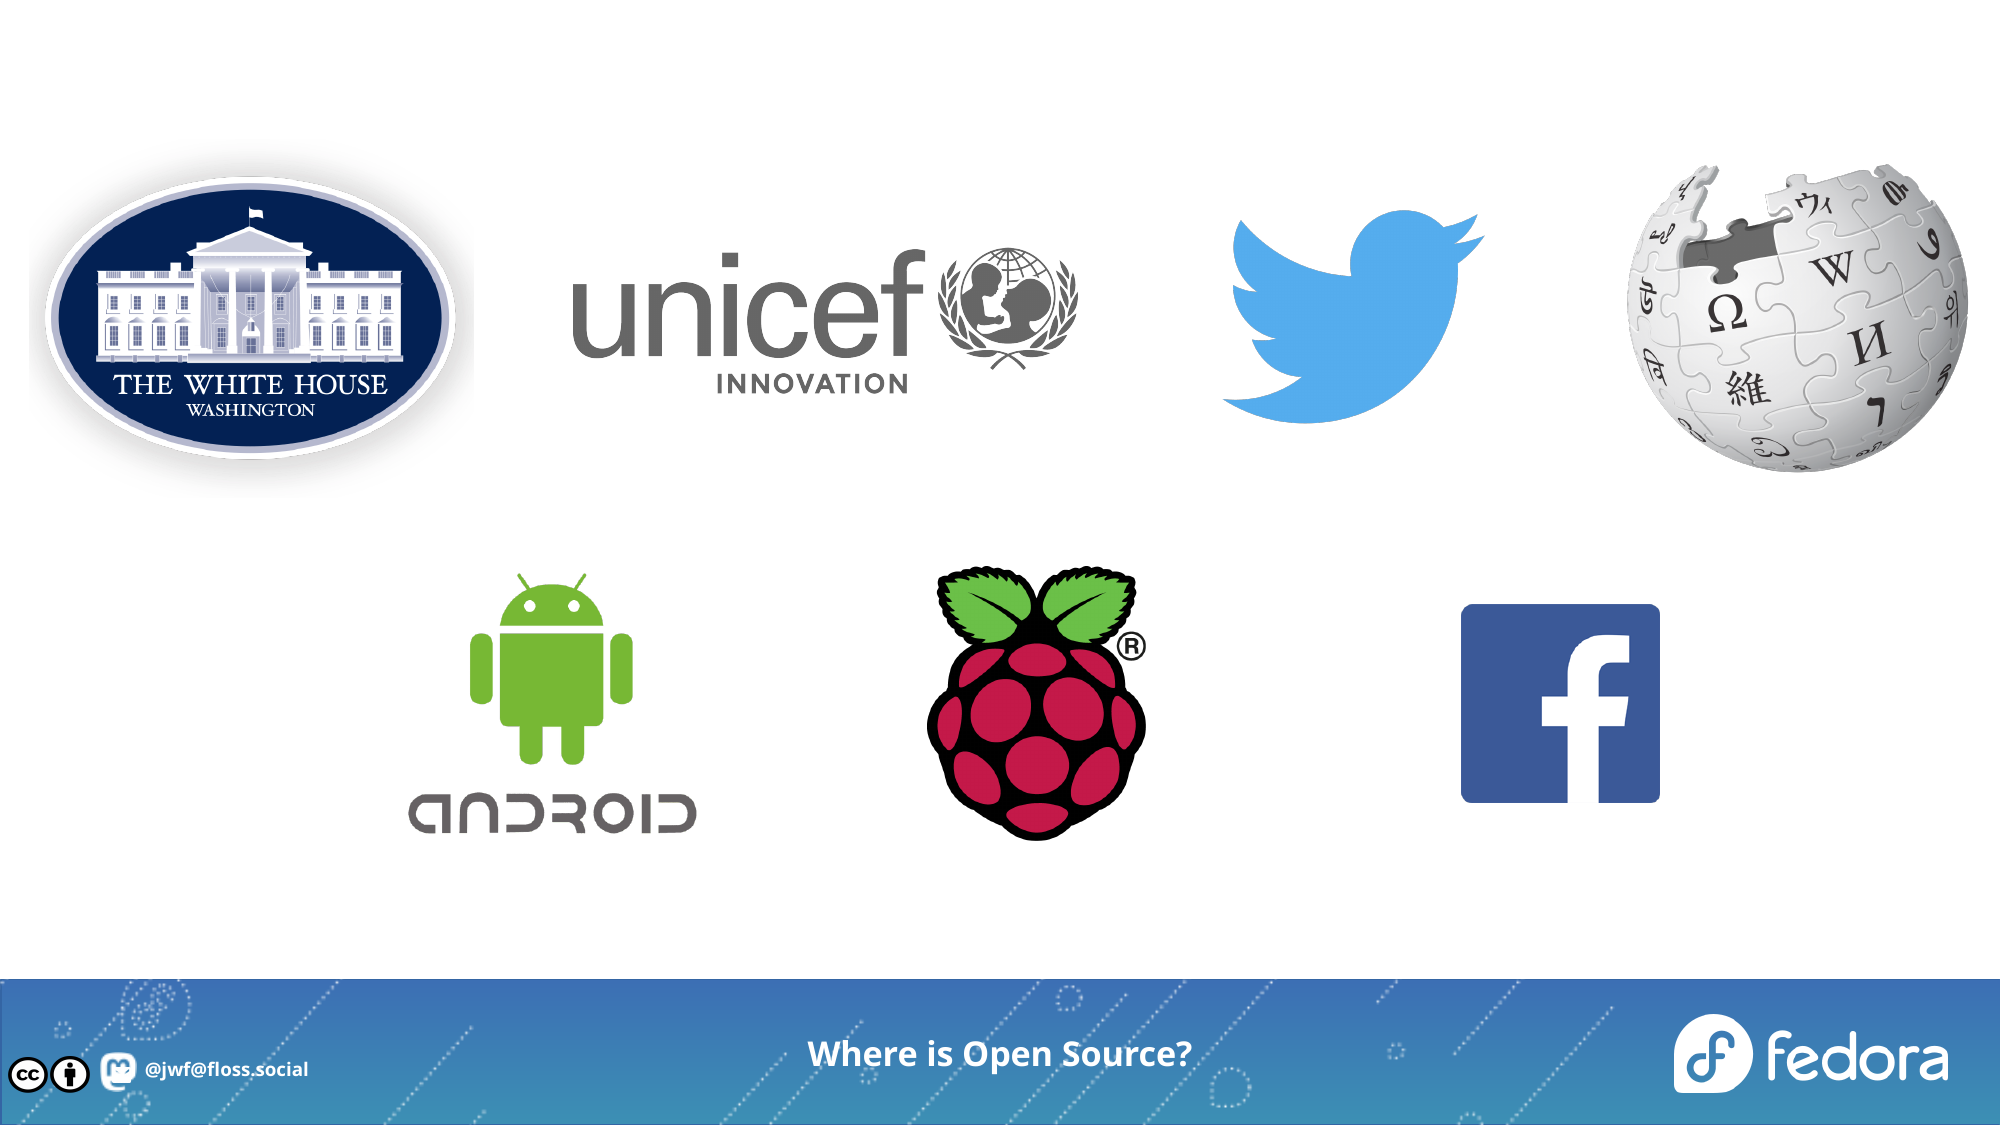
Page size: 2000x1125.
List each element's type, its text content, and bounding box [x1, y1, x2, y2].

list @jwf@floss.social [135, 1047, 319, 1084]
picture [29, 139, 474, 498]
picture [1626, 162, 1970, 476]
picture [1158, 125, 1546, 513]
picture [573, 236, 1078, 401]
picture [0, 546, 1661, 1125]
subtitle Where is Open Source? [337, 1018, 1663, 1077]
picture [1674, 1014, 1948, 1093]
